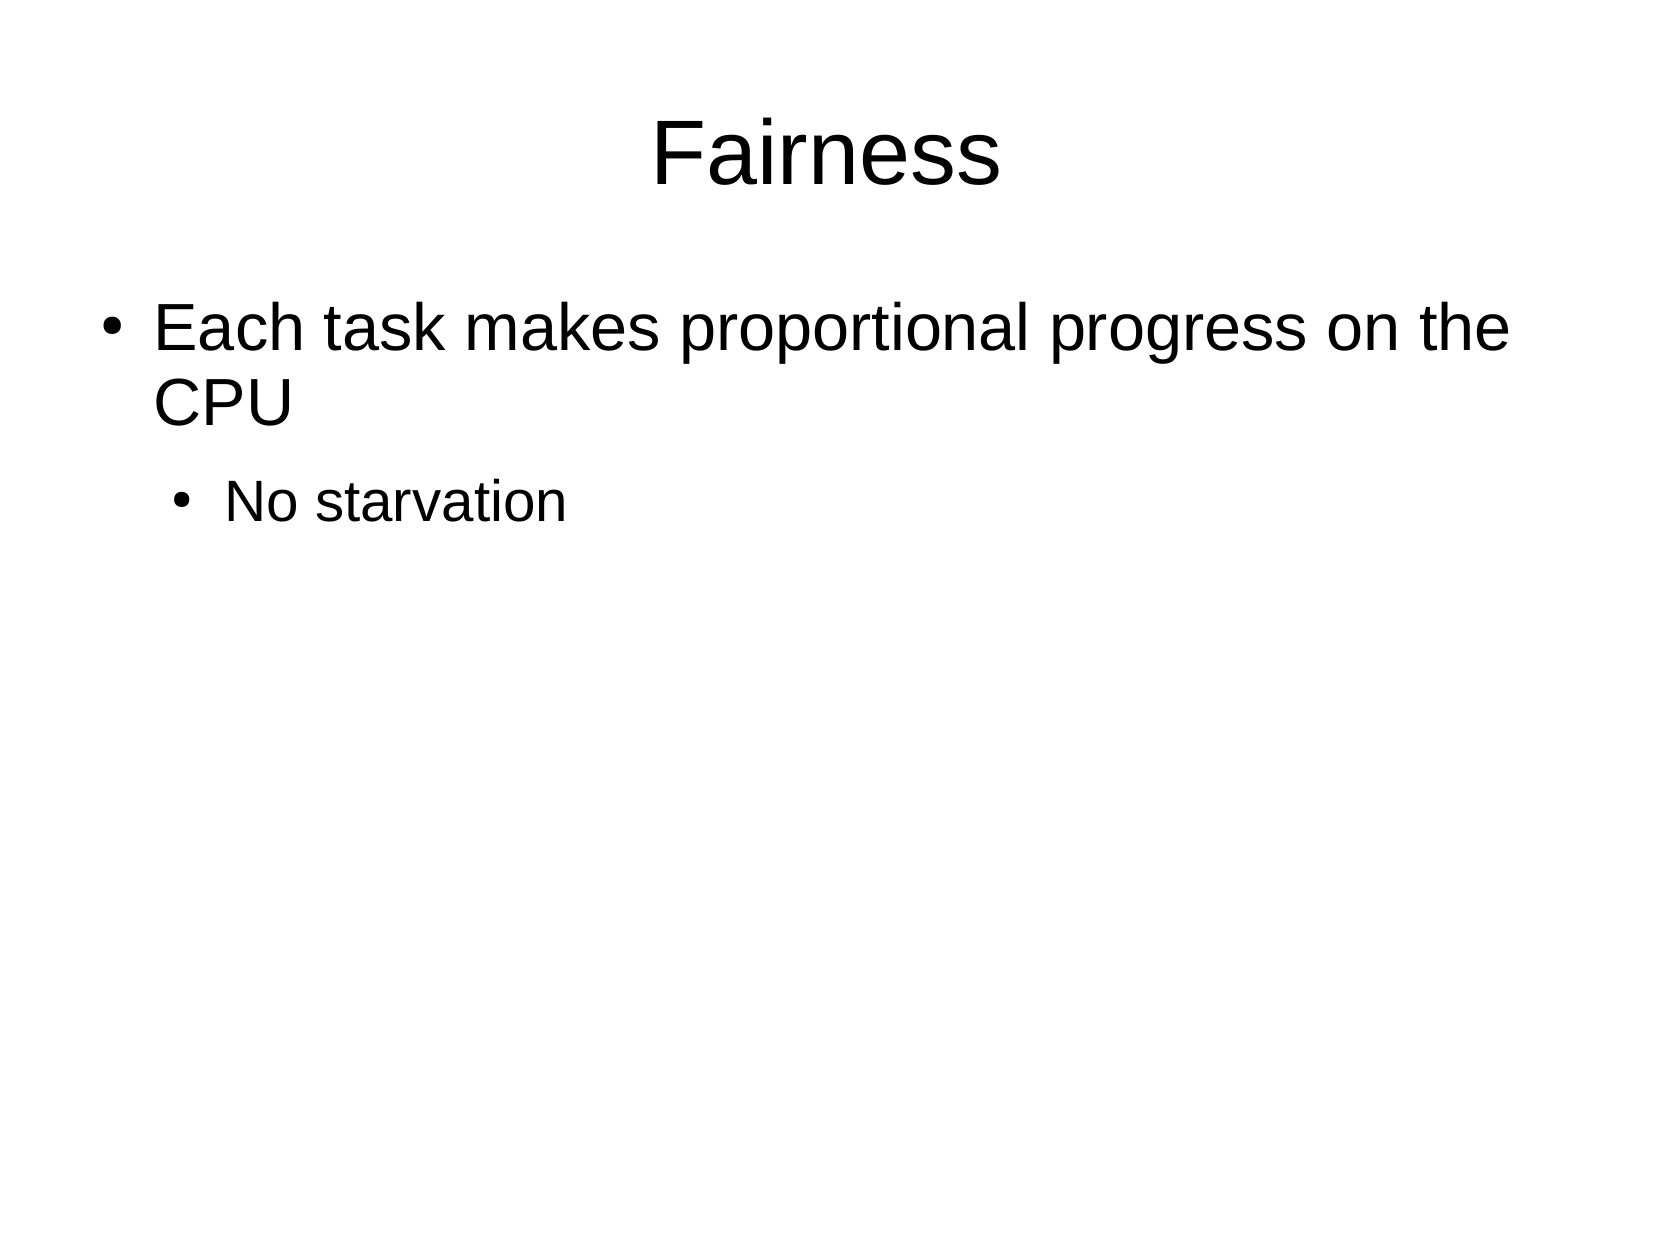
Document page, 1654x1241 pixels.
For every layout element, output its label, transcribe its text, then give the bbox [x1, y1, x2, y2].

title Fairness [82, 49, 1571, 257]
list Each task makes proportional progress on the CPU No starvation [82, 290, 1571, 1010]
